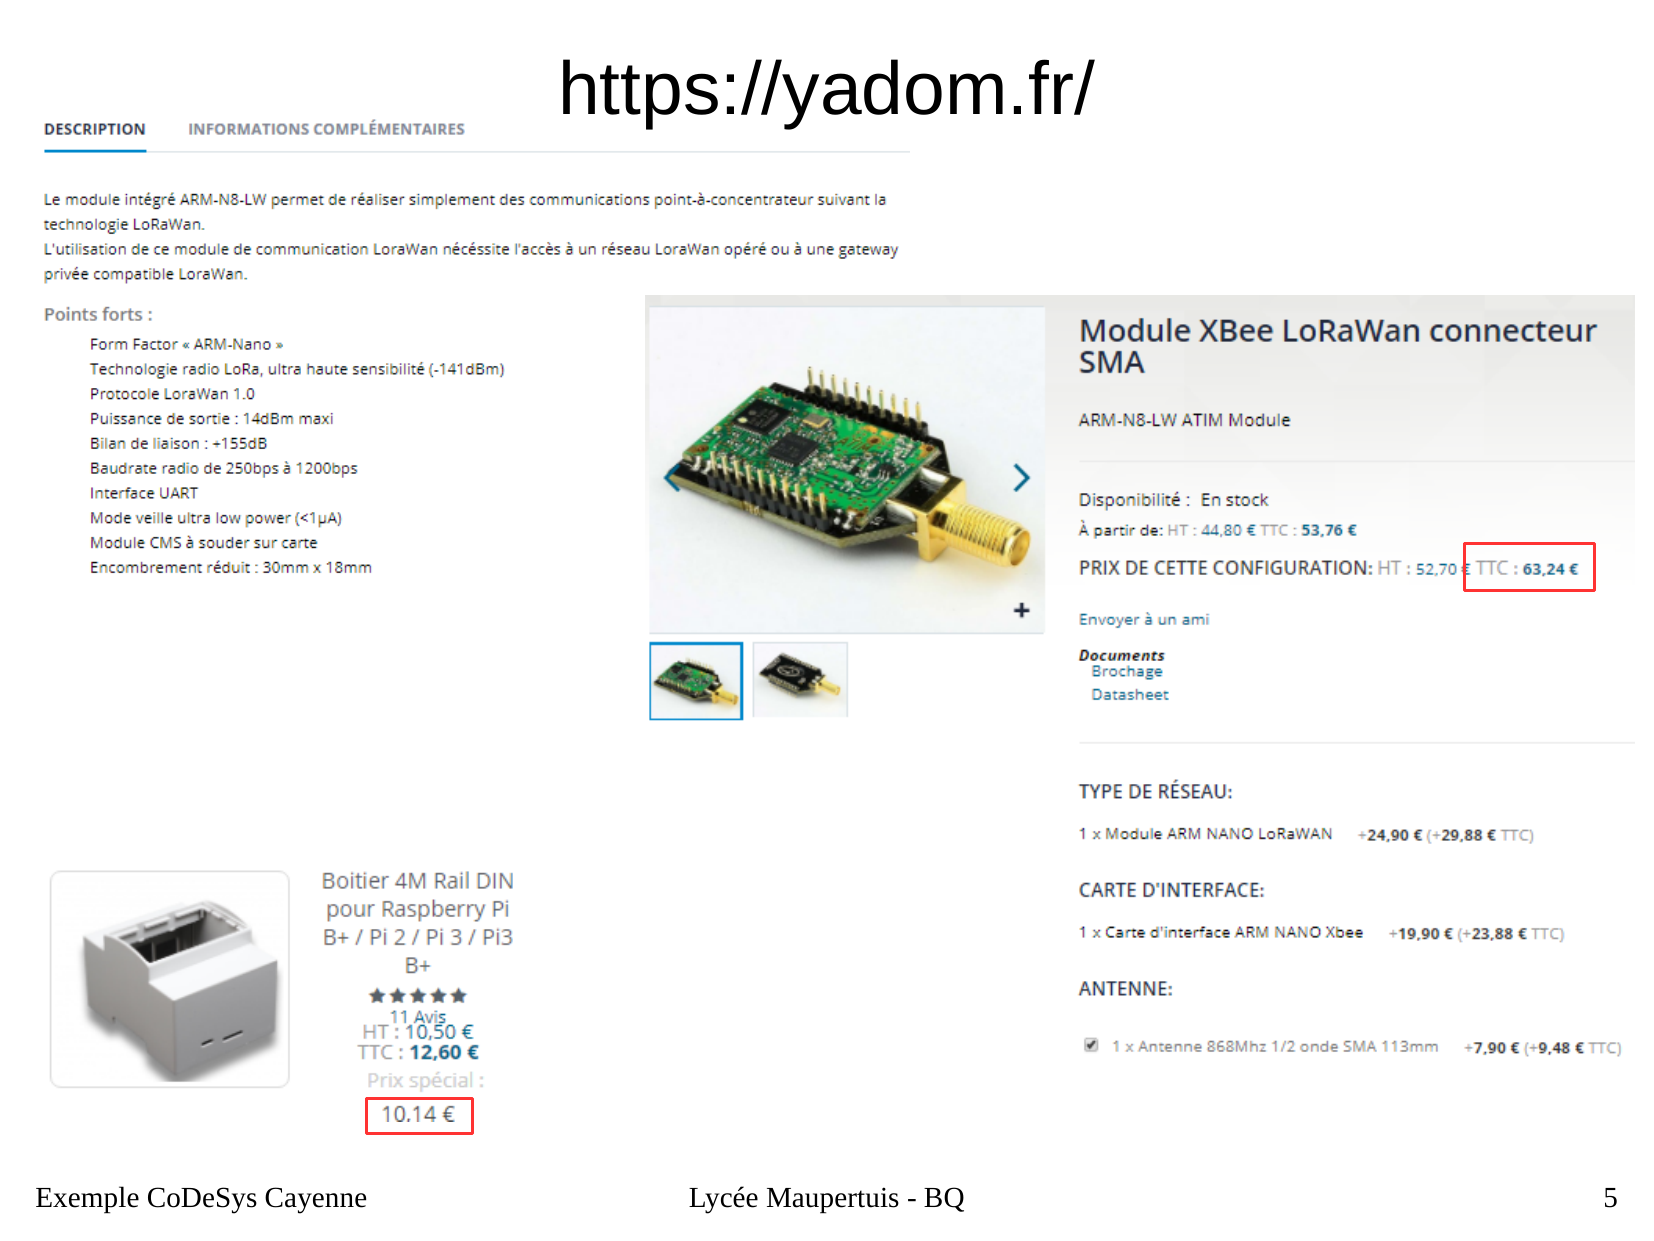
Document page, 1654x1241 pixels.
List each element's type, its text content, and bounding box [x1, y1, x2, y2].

picture [47, 862, 549, 1123]
picture [35, 142, 1635, 1088]
picture [368, 1100, 471, 1123]
title https://yadom.fr/ [35, 35, 1619, 142]
